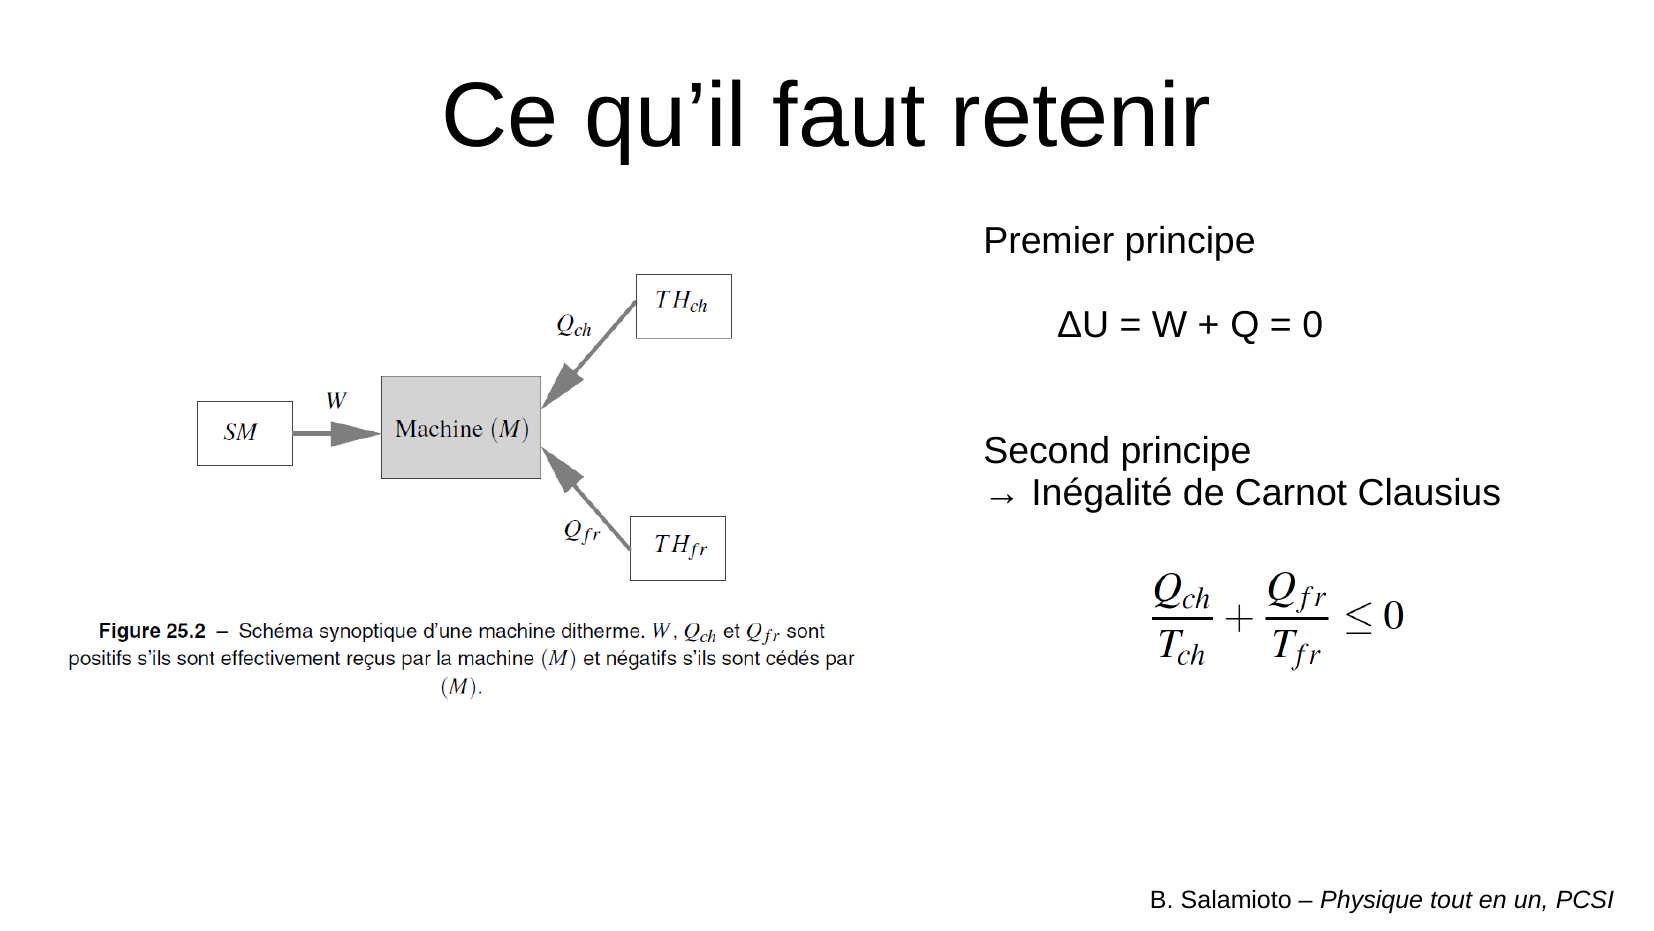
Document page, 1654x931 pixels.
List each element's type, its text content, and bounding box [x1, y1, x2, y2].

picture [47, 253, 935, 709]
title Ce qu’il faut retenir [82, 37, 1571, 193]
text_box B. Salamioto – Physique tout en un, PCSI [1135, 878, 1630, 922]
picture [1133, 566, 1406, 675]
text_box Premier principe ΔU = W + Q = 0 Second principe → Inégalité de Carnot Clausius [968, 212, 1583, 690]
